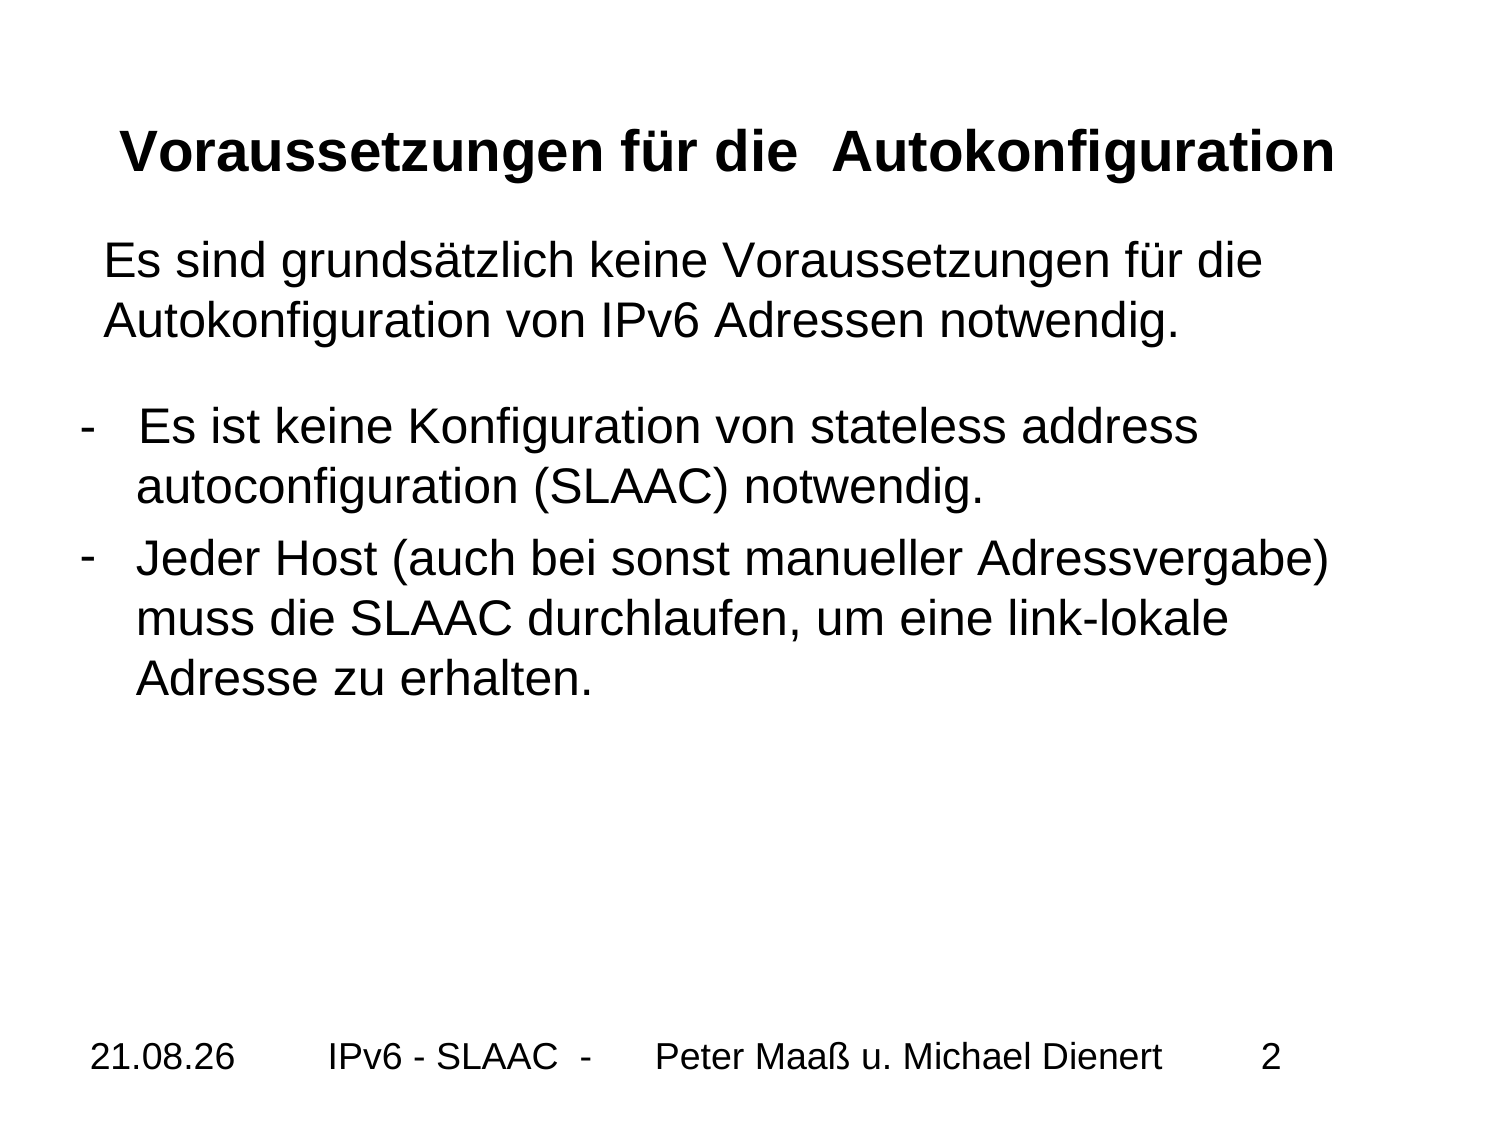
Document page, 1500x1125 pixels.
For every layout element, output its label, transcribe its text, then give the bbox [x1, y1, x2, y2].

list - Es ist keine Konfiguration von stateless address autoconfiguration (SLAAC) notwendig. Jeder Host (auch bei sonst manueller Adressvergabe) muss die SLAAC durchlaufen, um eine link-lokale Adresse zu erhalten. [64, 385, 1415, 947]
title Voraussetzungen für die Autokonfiguration [53, 54, 1404, 243]
text_box Es sind grundsätzlich keine Voraussetzungen für die Autokonfiguration von IPv6 Adressen notwendig. [88, 219, 1459, 356]
